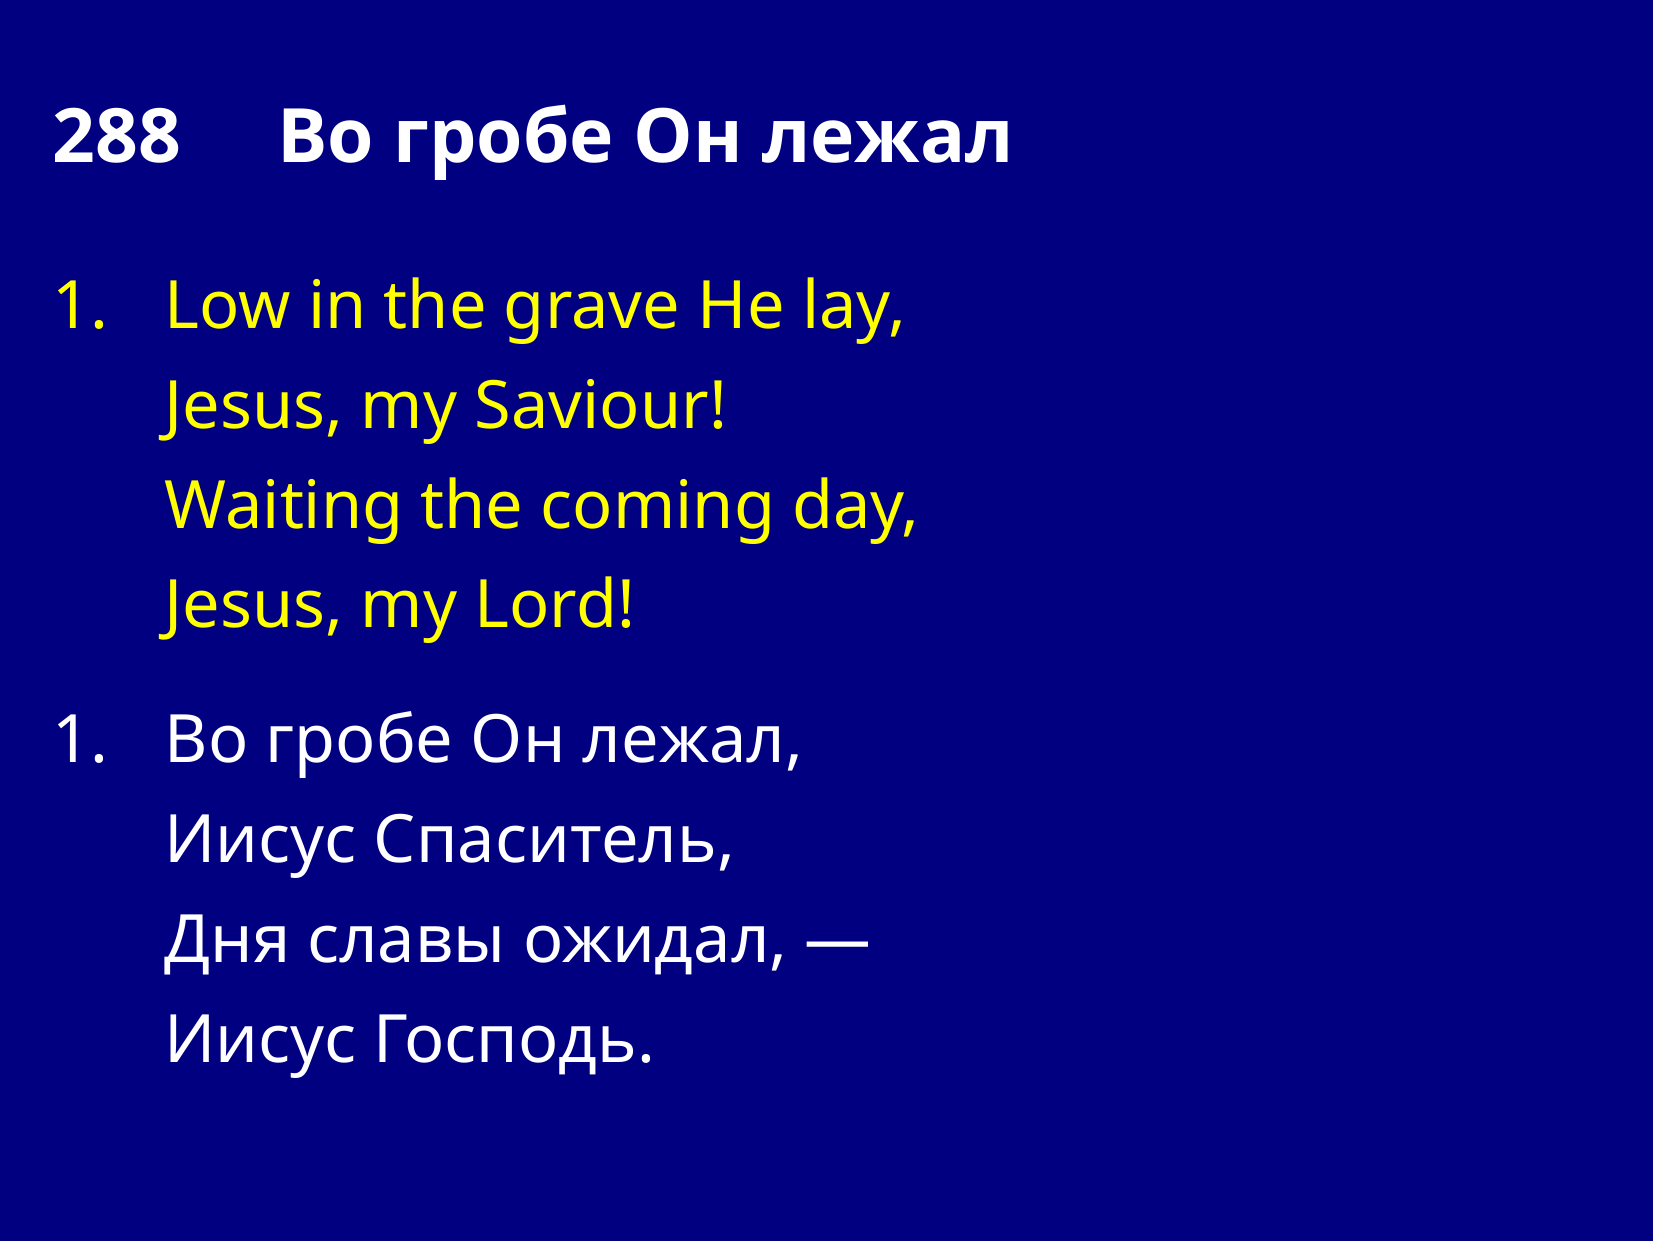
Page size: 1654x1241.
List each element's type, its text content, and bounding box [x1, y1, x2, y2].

text_box 1. Во гробе Он лежал, Иисус Спаситель, Дня славы ожидал, — Иисус Господь. [37, 675, 1576, 1163]
text_box 288 Во гробе Он лежал [37, 75, 1576, 188]
text_box 1. Low in the grave He lay, Jesus, my Saviour! Waiting the coming day, Jesus, my Lord! [37, 188, 1576, 638]
